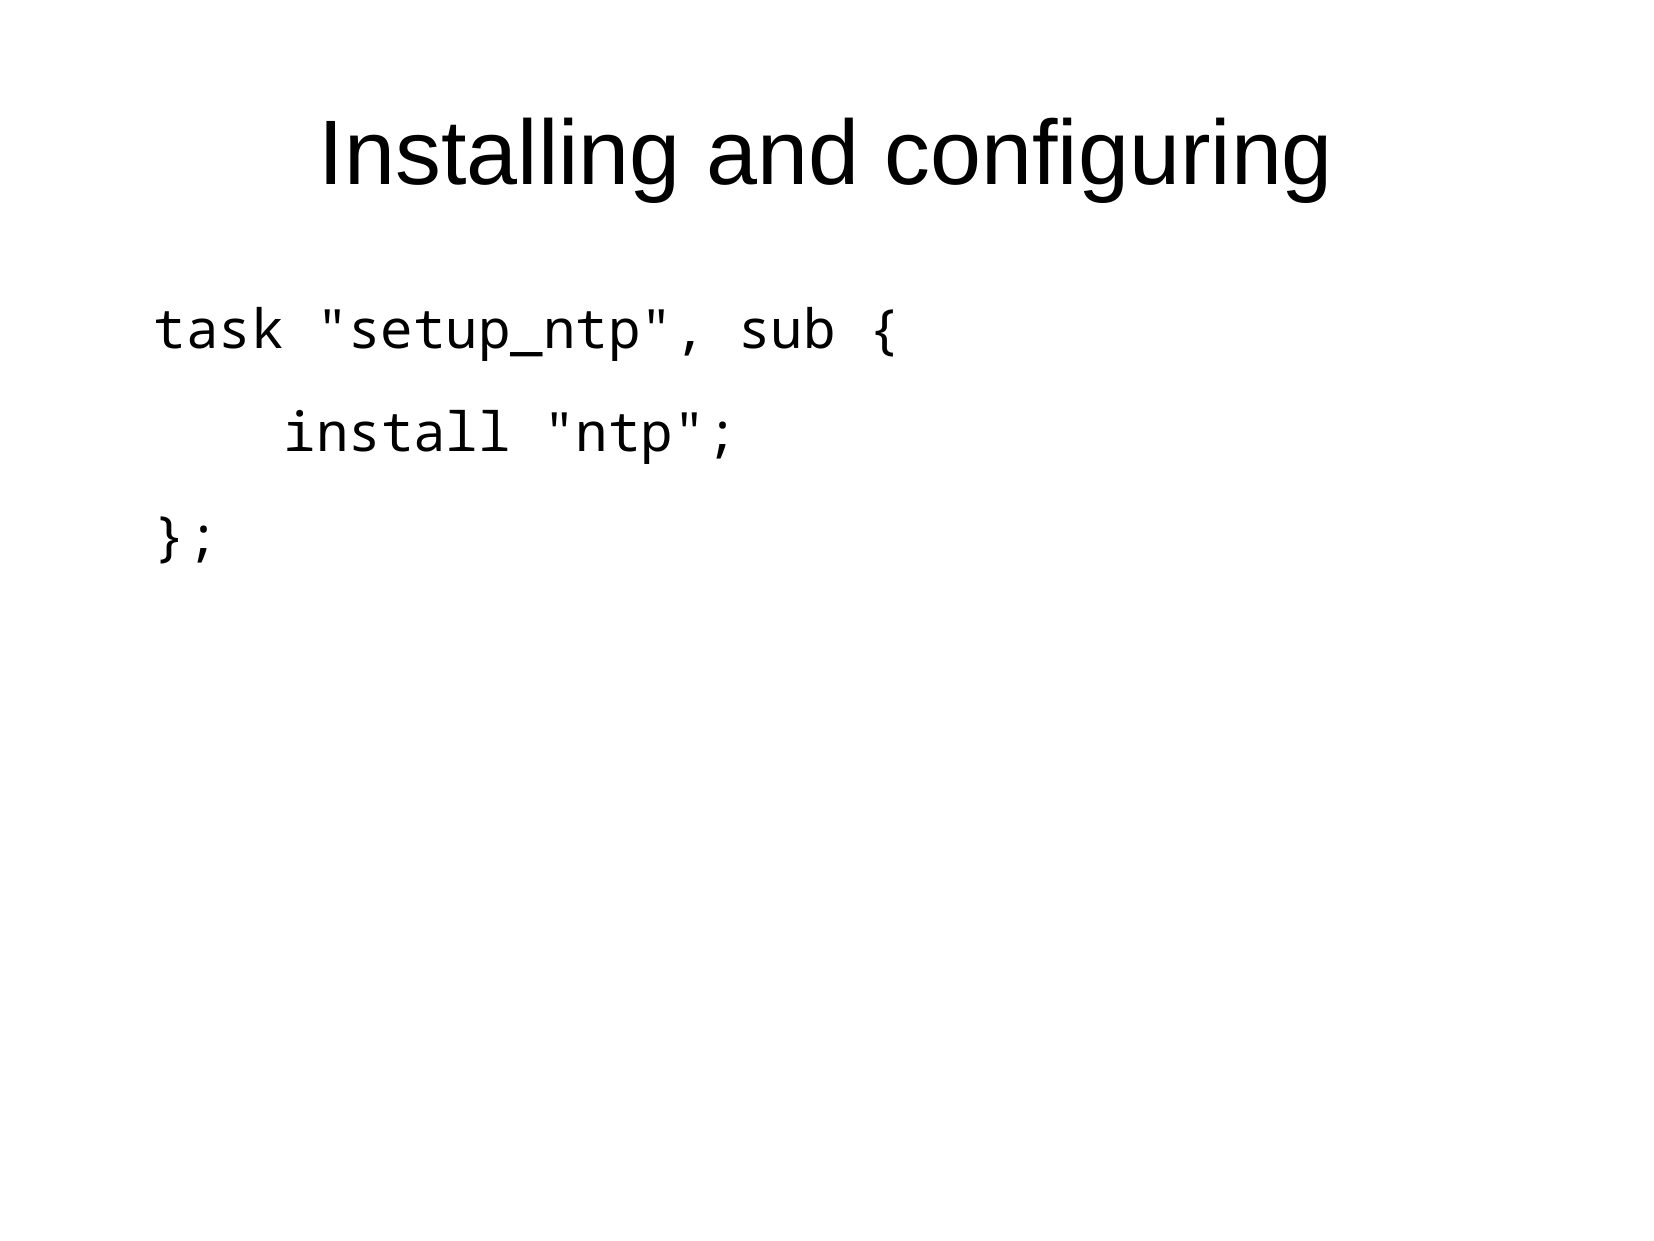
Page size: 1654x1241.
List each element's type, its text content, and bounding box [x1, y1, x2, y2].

list task "setup_ntp", sub { install "ntp"; }; [82, 290, 1571, 1010]
title Installing and configuring [82, 49, 1571, 257]
